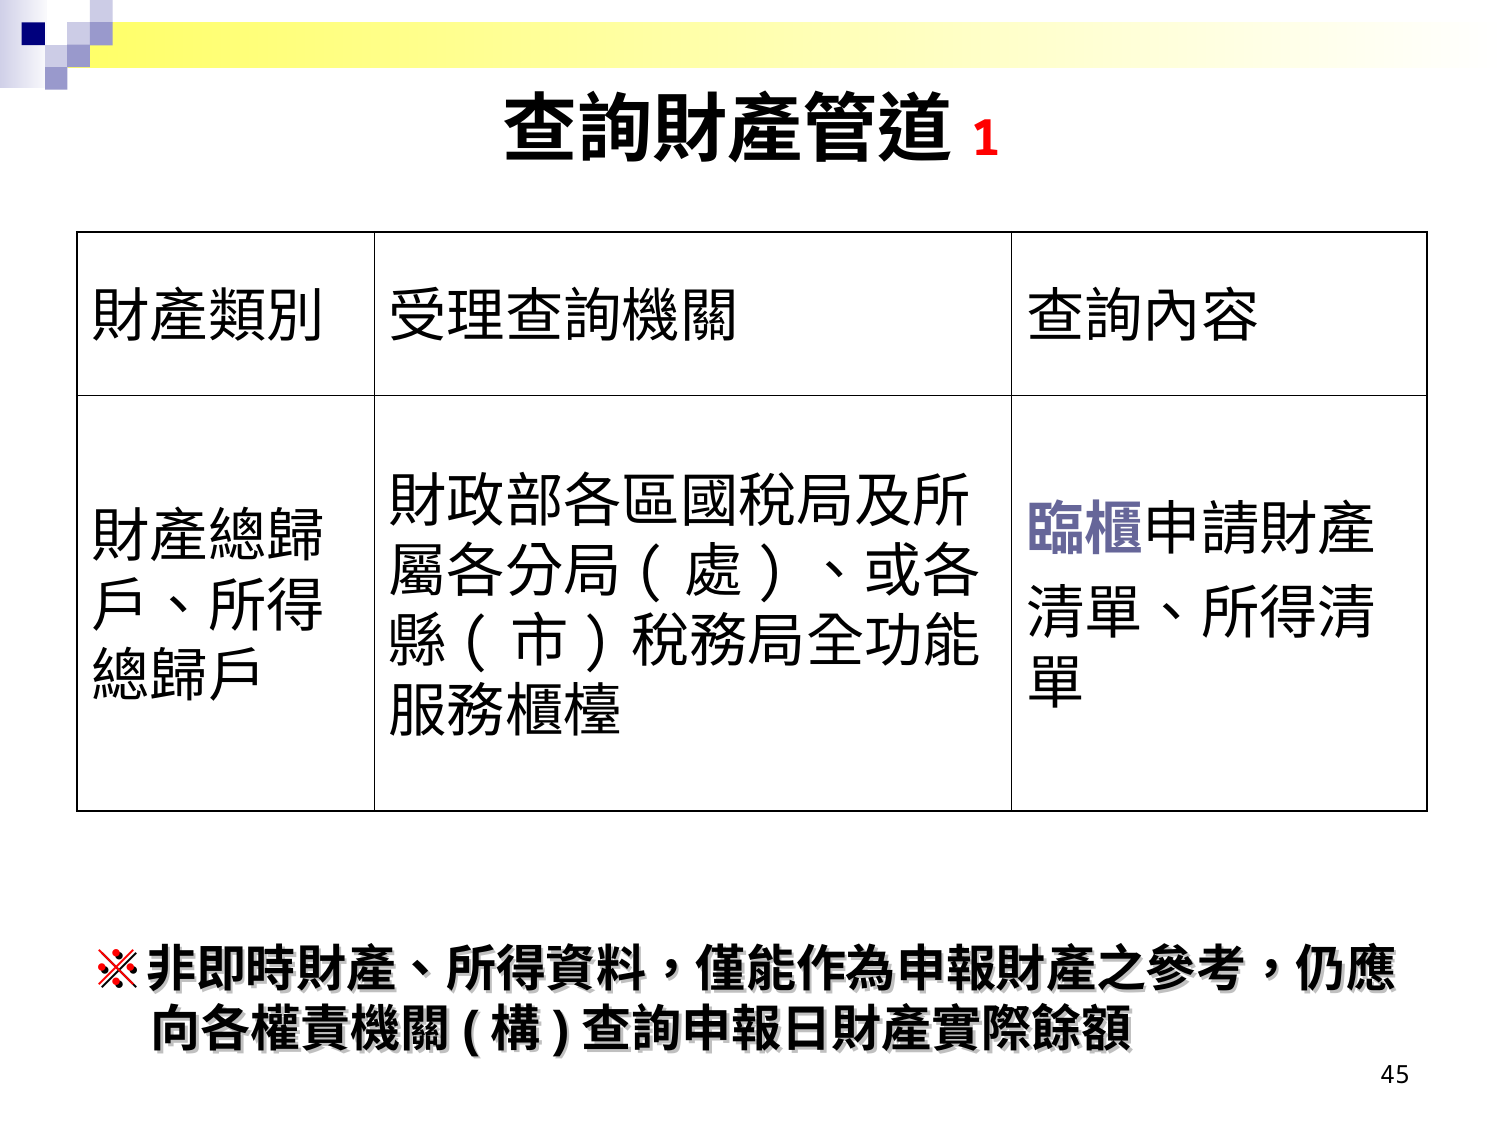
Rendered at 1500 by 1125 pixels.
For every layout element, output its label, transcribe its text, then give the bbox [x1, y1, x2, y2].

text_box ※非即時財產、所得資料，僅能作為申報財產之參考，仍應向各權責機關(構)查詢申報日財產實際餘額 [76, 928, 1412, 1065]
table_header 財產類別 [78, 233, 374, 395]
table_cell 楊小琳 [291, 22, 295, 54]
table_header 受理查詢機關 [375, 233, 1011, 395]
text_box <編號> [1074, 1025, 1426, 1101]
table_header 查詢內容 [1012, 233, 1426, 395]
text_box <編號> [431, 22, 436, 54]
title 查詢財產管道1 [76, 54, 1427, 197]
table_cell 財政部各區國稅局及所屬各分局(處)、或各縣(市)稅務局全功能服務櫃檯 [375, 396, 1011, 810]
table_cell 財產總歸戶、所得總歸戶 [78, 396, 374, 810]
table_cell 臨櫃申請財產清單、所得清單 [1012, 396, 1426, 810]
